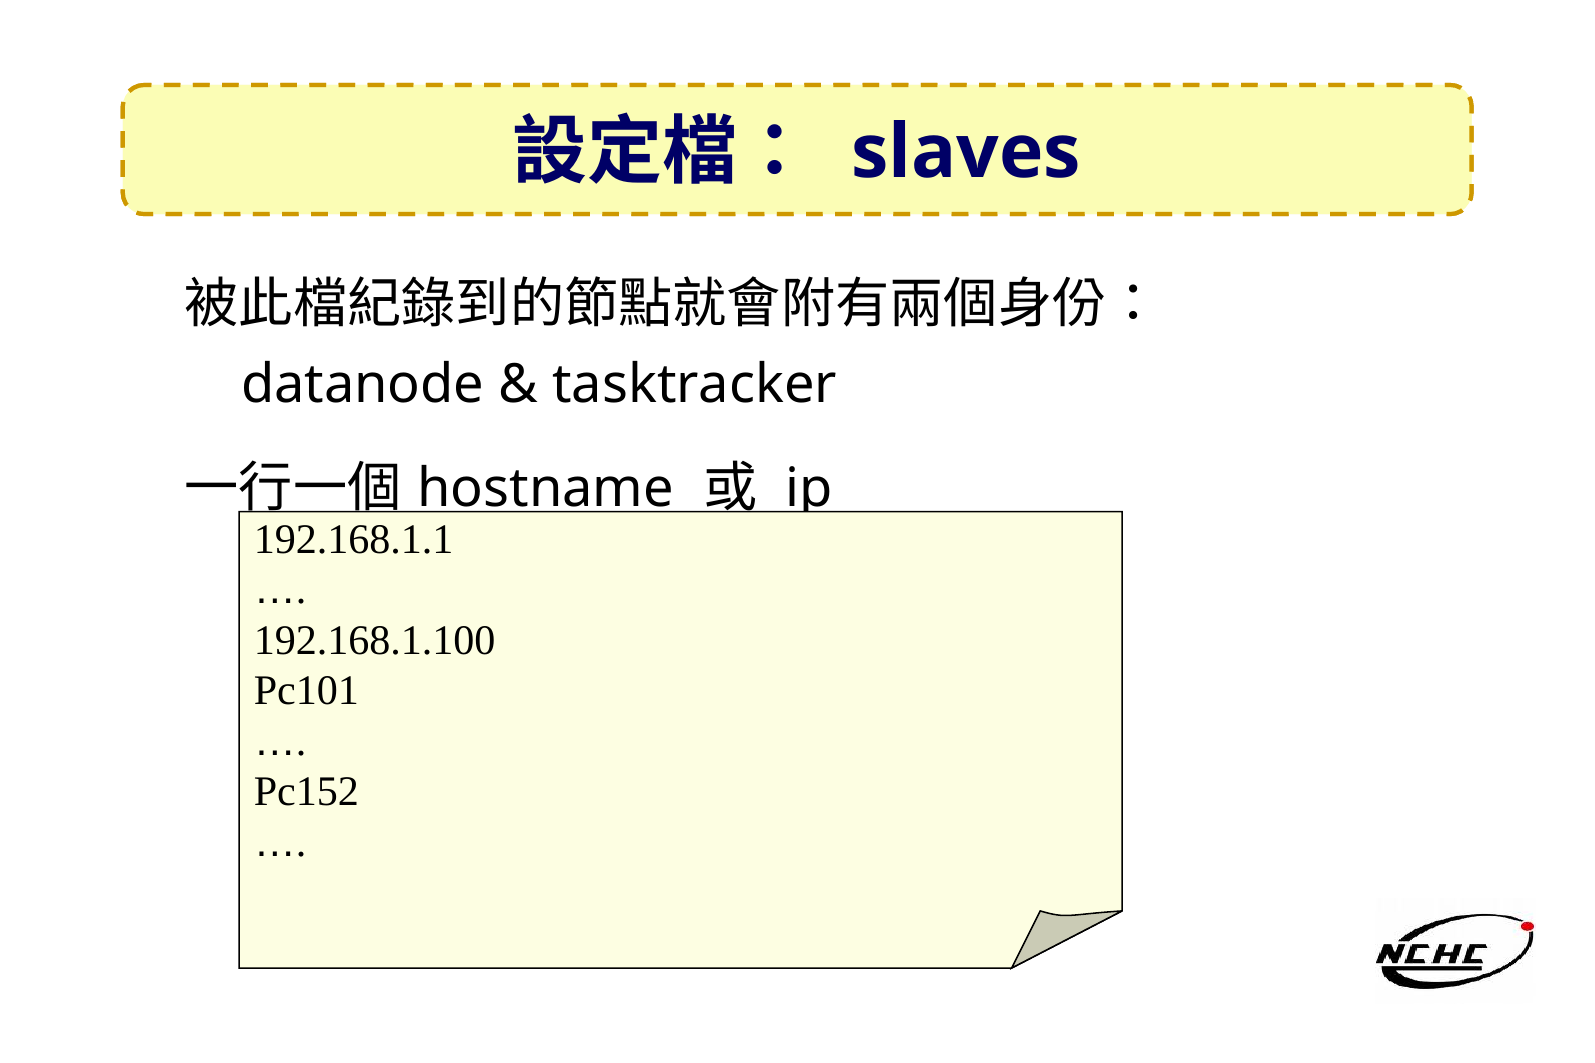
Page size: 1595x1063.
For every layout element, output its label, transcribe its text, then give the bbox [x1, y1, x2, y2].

text_box 192.168.1.1 …. 192.168.1.100 Pc101 …. Pc152 …. [239, 511, 1123, 969]
title 設定檔： slaves [169, 85, 1425, 205]
picture [1375, 898, 1536, 1004]
list 被此檔紀錄到的節點就會附有兩個身份： datanode & tasktracker 一行一個hostname 或 ip [169, 243, 1425, 899]
